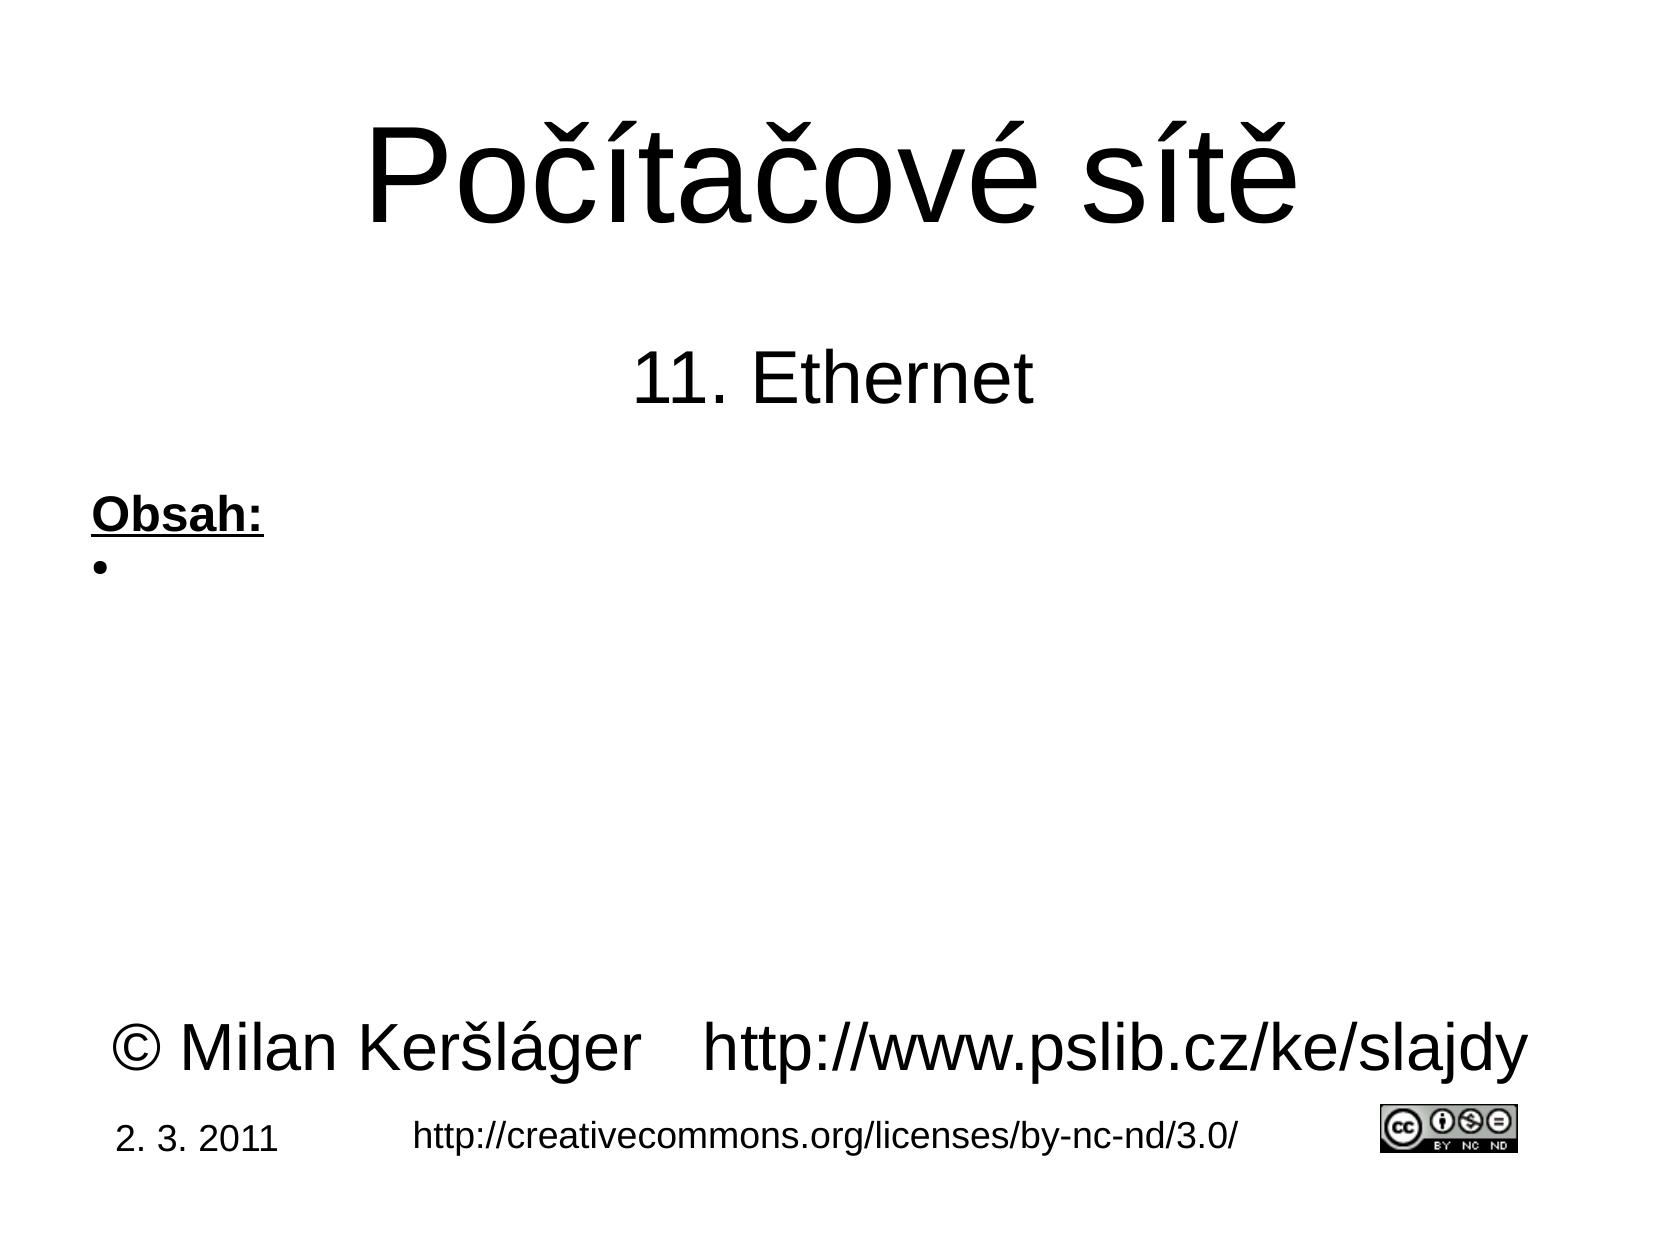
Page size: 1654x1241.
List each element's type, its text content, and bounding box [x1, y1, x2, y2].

text_box 2.3.2011 [100, 1110, 337, 1168]
list © Milan Keršláger http://www.pslib.cz/ke/slajdy [76, 1009, 1565, 1087]
title Počítačové sítě 11. Ethernet [88, 56, 1577, 461]
text_box Obsah: [76, 478, 1583, 605]
picture [1380, 1104, 1518, 1153]
text_box http://creativecommons.org/licenses/by-nc-nd/3.0/ [339, 1107, 1313, 1165]
